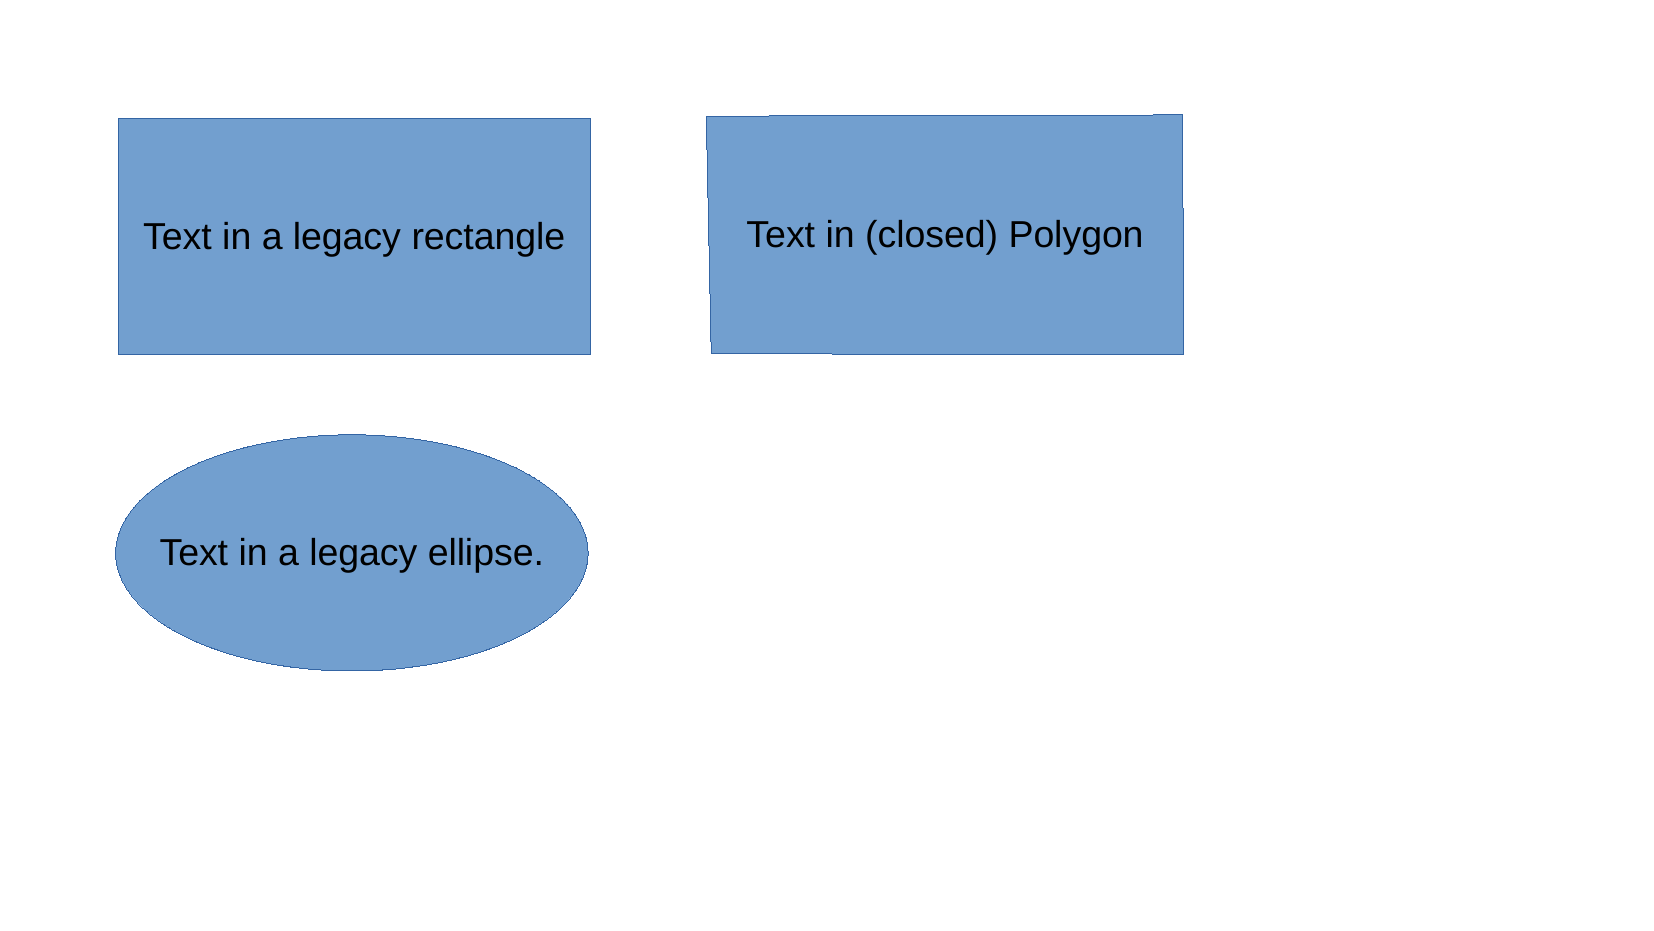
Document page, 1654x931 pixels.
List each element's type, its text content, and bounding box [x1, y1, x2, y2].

text_box Text in a legacy rectangle [118, 118, 591, 355]
text_box Text in a legacy ellipse. [115, 434, 589, 671]
text_box Text in (closed) Polygon [706, 114, 1184, 355]
